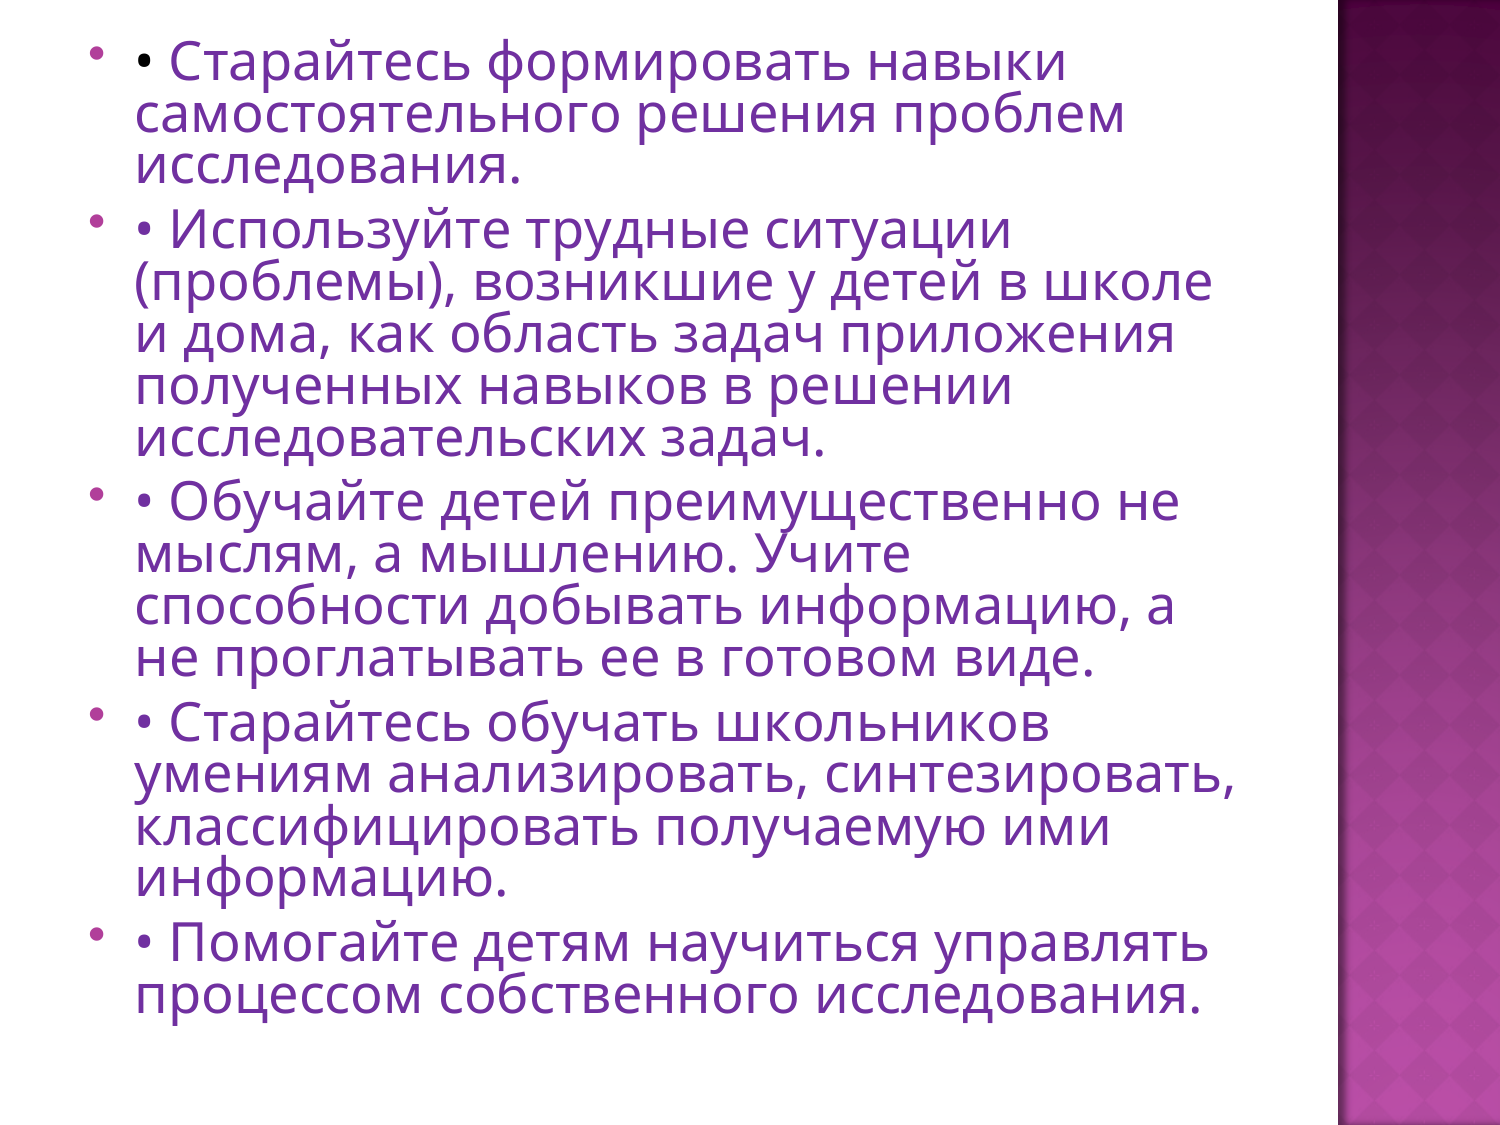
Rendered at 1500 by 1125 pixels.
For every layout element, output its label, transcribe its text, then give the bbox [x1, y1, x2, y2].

picture [1337, 0, 1500, 1125]
text_box • Старайтесь формировать навыки самостоятельного решения проблем исследования. • Используйте трудные ситуации (проблемы), возникшие у детей в школе и дома, как область задач приложения полученных навыков в решении исследовательских задач. • Обучайте детей преимущественно не мыслям, а мышлению. Учите способности добывать информацию, а не проглатывать ее в готовом виде. • Старайтесь обучать школьников умениям анализировать, синтезировать, классифицировать получаемую ими информацию. • Помогайте детям научиться управлять процессом собственного исследования. [75, 30, 1263, 1060]
